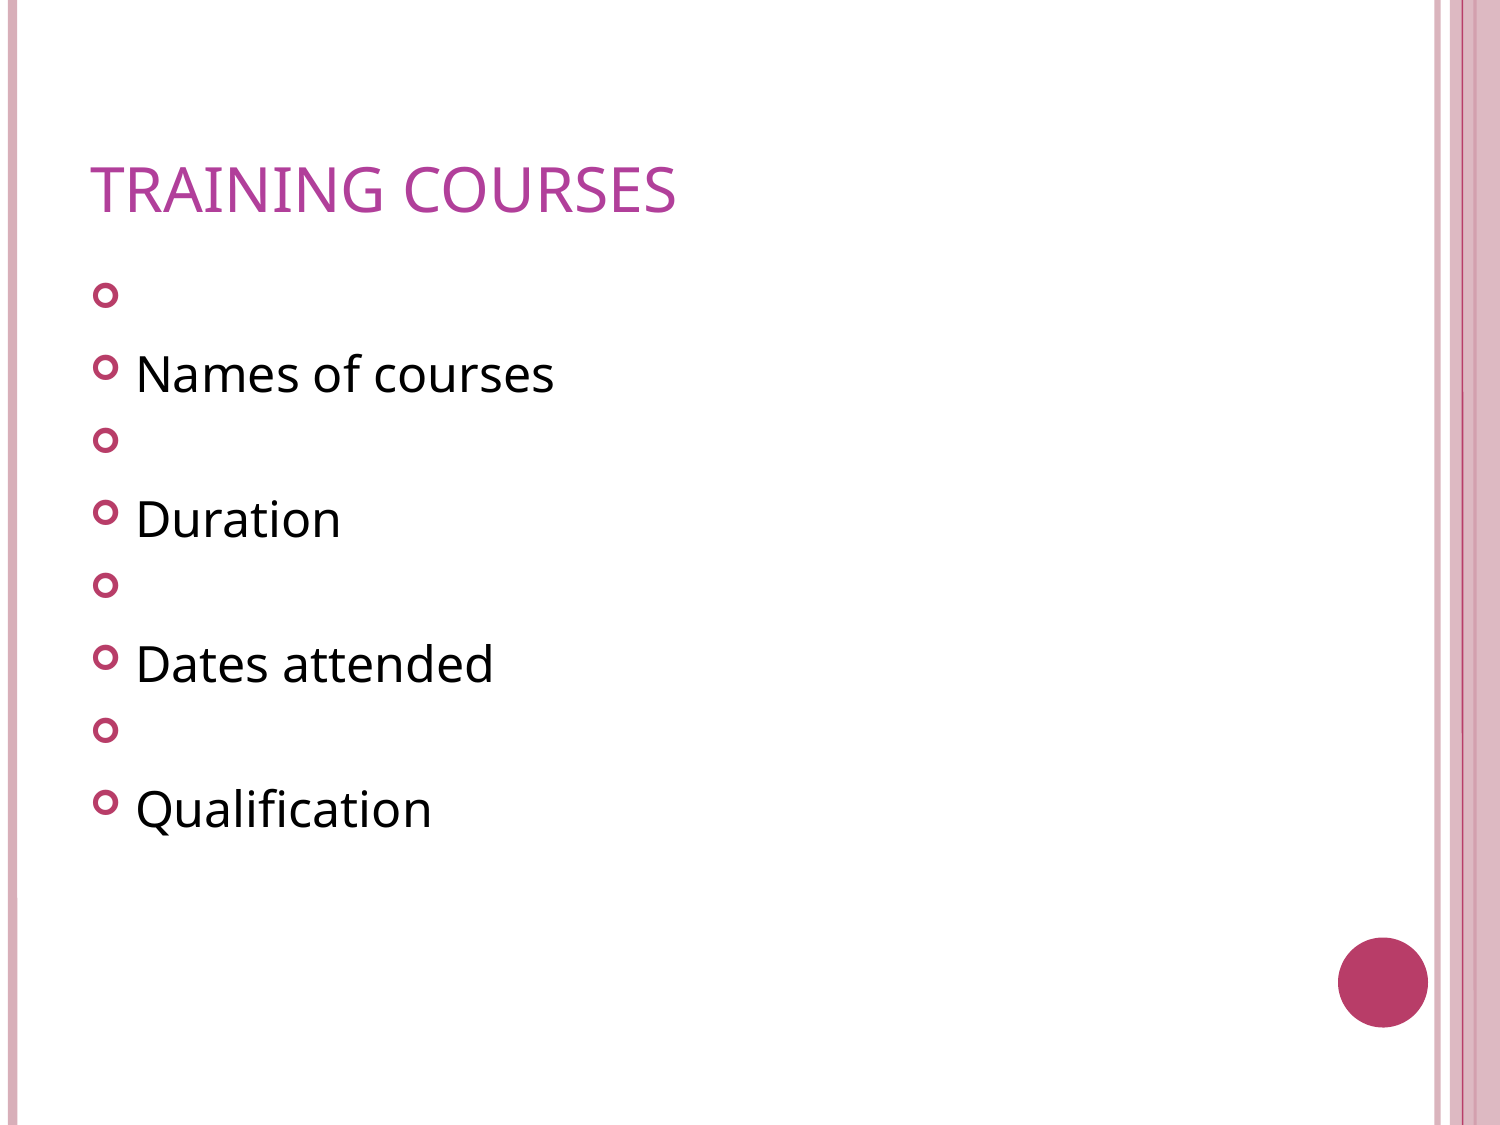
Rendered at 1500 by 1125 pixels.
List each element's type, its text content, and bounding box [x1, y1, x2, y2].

title Training courses [75, 45, 1300, 233]
list Names of courses Duration Dates attended Qualification [75, 262, 1300, 1062]
